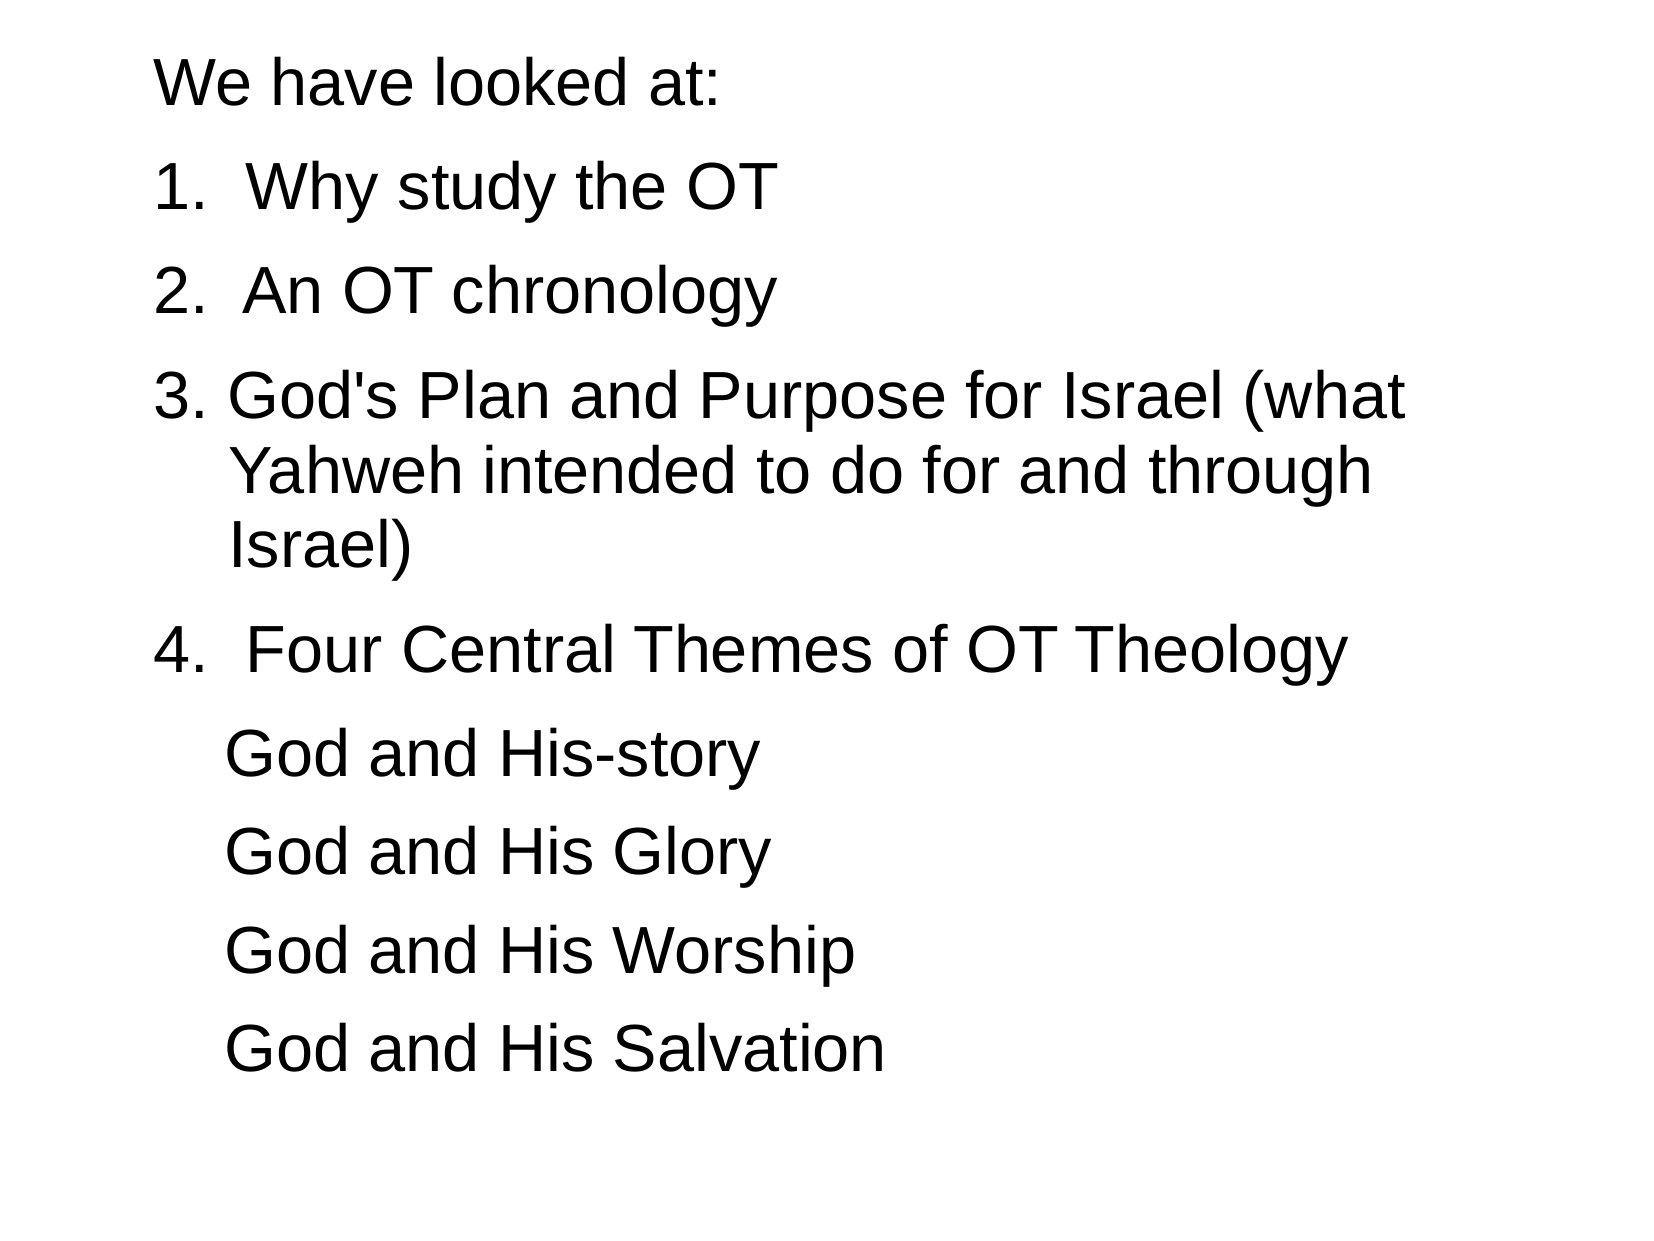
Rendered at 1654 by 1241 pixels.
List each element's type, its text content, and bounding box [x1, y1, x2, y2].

list We have looked at: 1. Why study the OT 2. An OT chronology 3. God's Plan and Purpose for Israel (what Yahweh intended to do for and through Israel) 4. Four Central Themes of OT Theology God and His-story God and His Glory God and His Worship God and His Salvation [82, 45, 1538, 1171]
